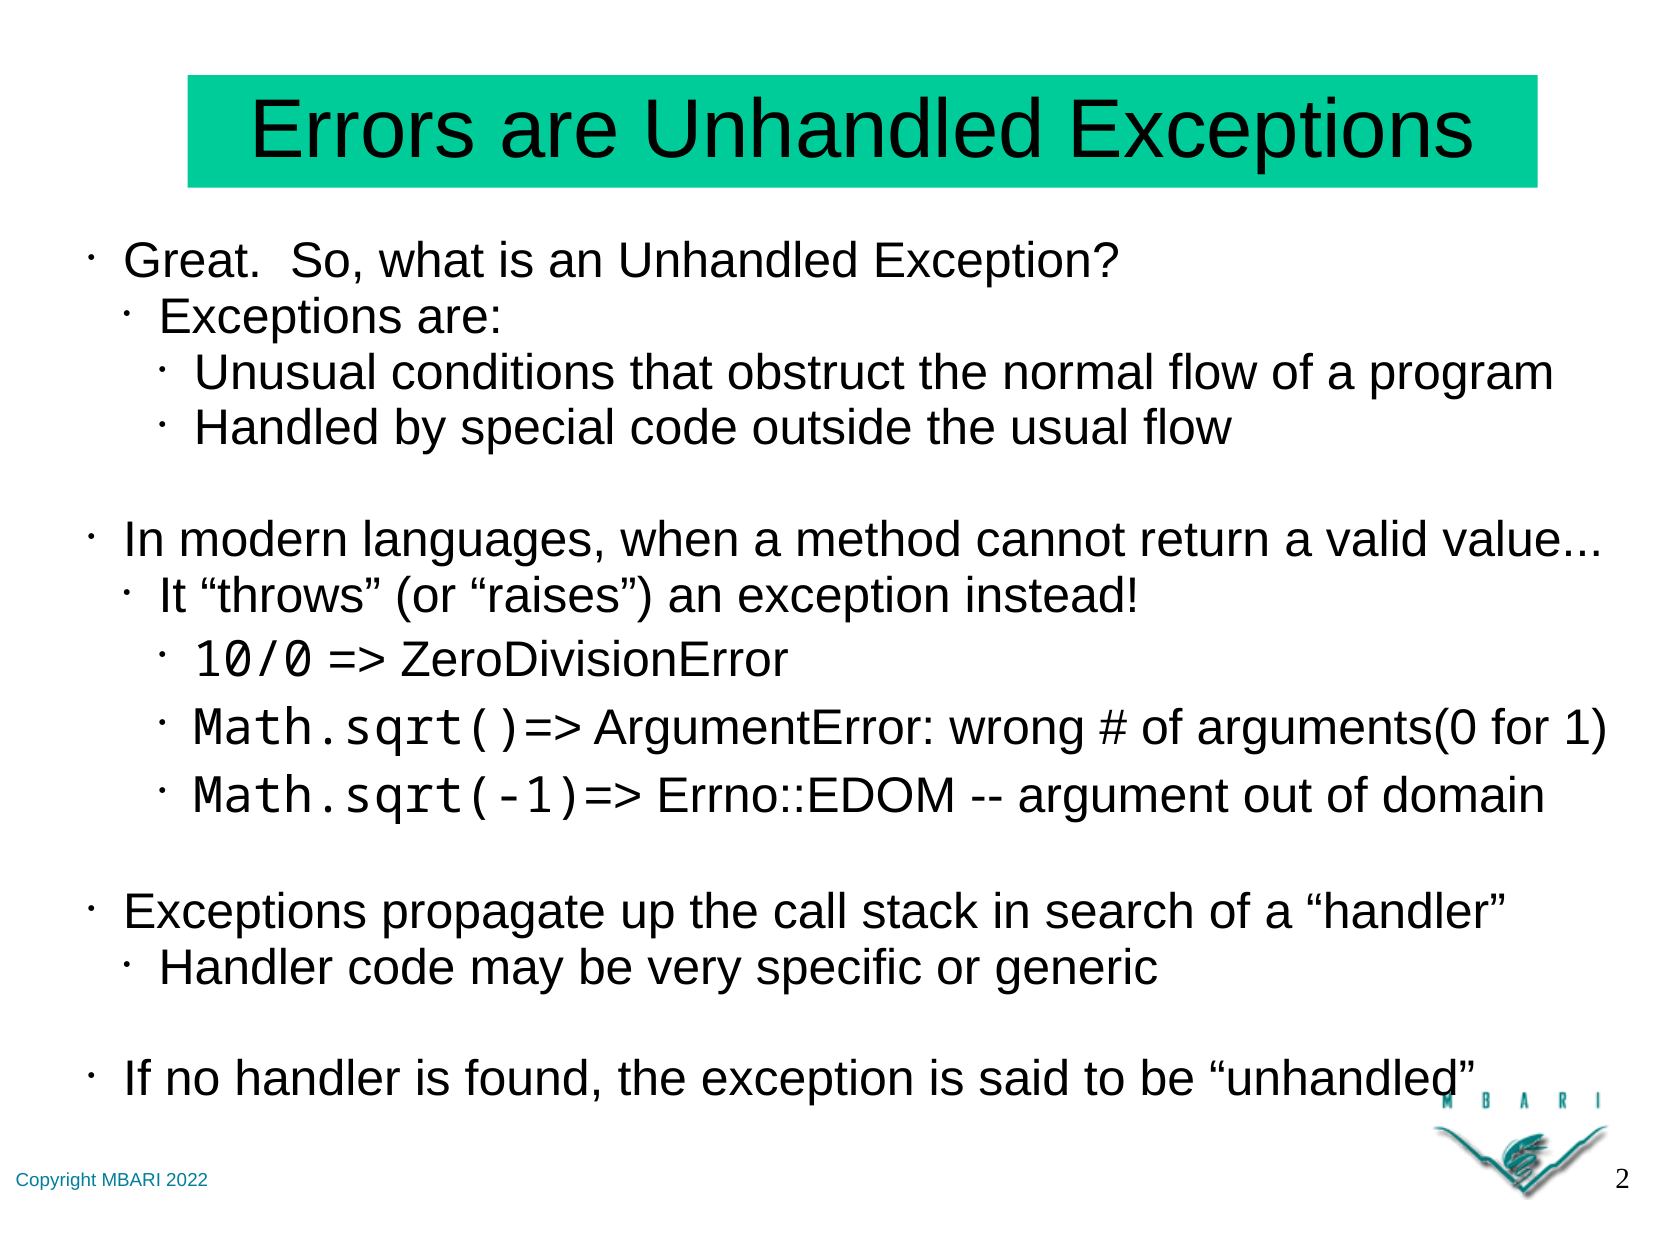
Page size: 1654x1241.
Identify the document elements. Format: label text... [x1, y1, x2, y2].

text_box Errors are Unhandled Exceptions [187, 75, 1538, 188]
text_box Great. So, what is an Unhandled Exception? Exceptions are: Unusual conditions that obstruct the normal flow of a program Handled by special code outside the usual flow In modern languages, when a method cannot return a valid value... It “throws” (or “raises”) an exception instead! 10/0 => ZeroDivisionError Math.sqrt()=> ArgumentError: wrong # of arguments(0 for 1) Math.sqrt(-1)=> Errno::EDOM -- argument out of domain Exceptions propagate up the call stack in search of a “handler” Handler code may be very specific or generic If no handler is found, the exception is said to be “unhandled” [37, 225, 1633, 1077]
picture [1426, 1091, 1613, 1200]
